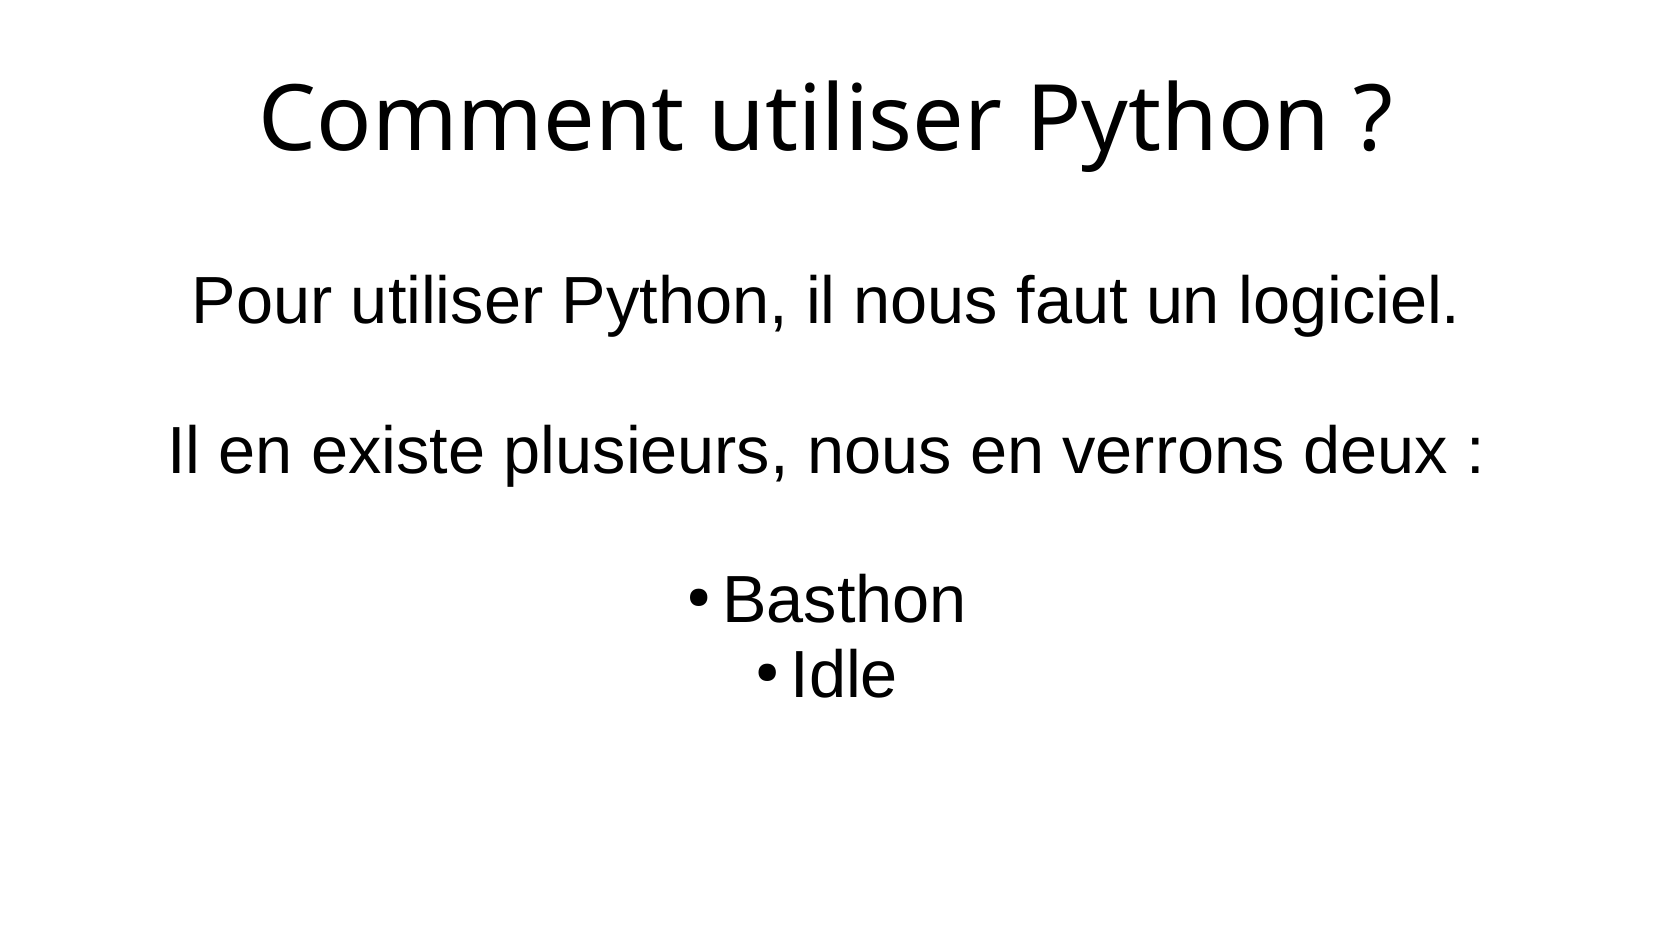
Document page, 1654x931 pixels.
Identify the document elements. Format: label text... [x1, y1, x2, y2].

title Comment utiliser Python ? [82, 37, 1571, 193]
subtitle Pour utiliser Python, il nous faut un logiciel. Il en existe plusieurs, nous en verrons deux : Basthon Idle [82, 217, 1571, 758]
